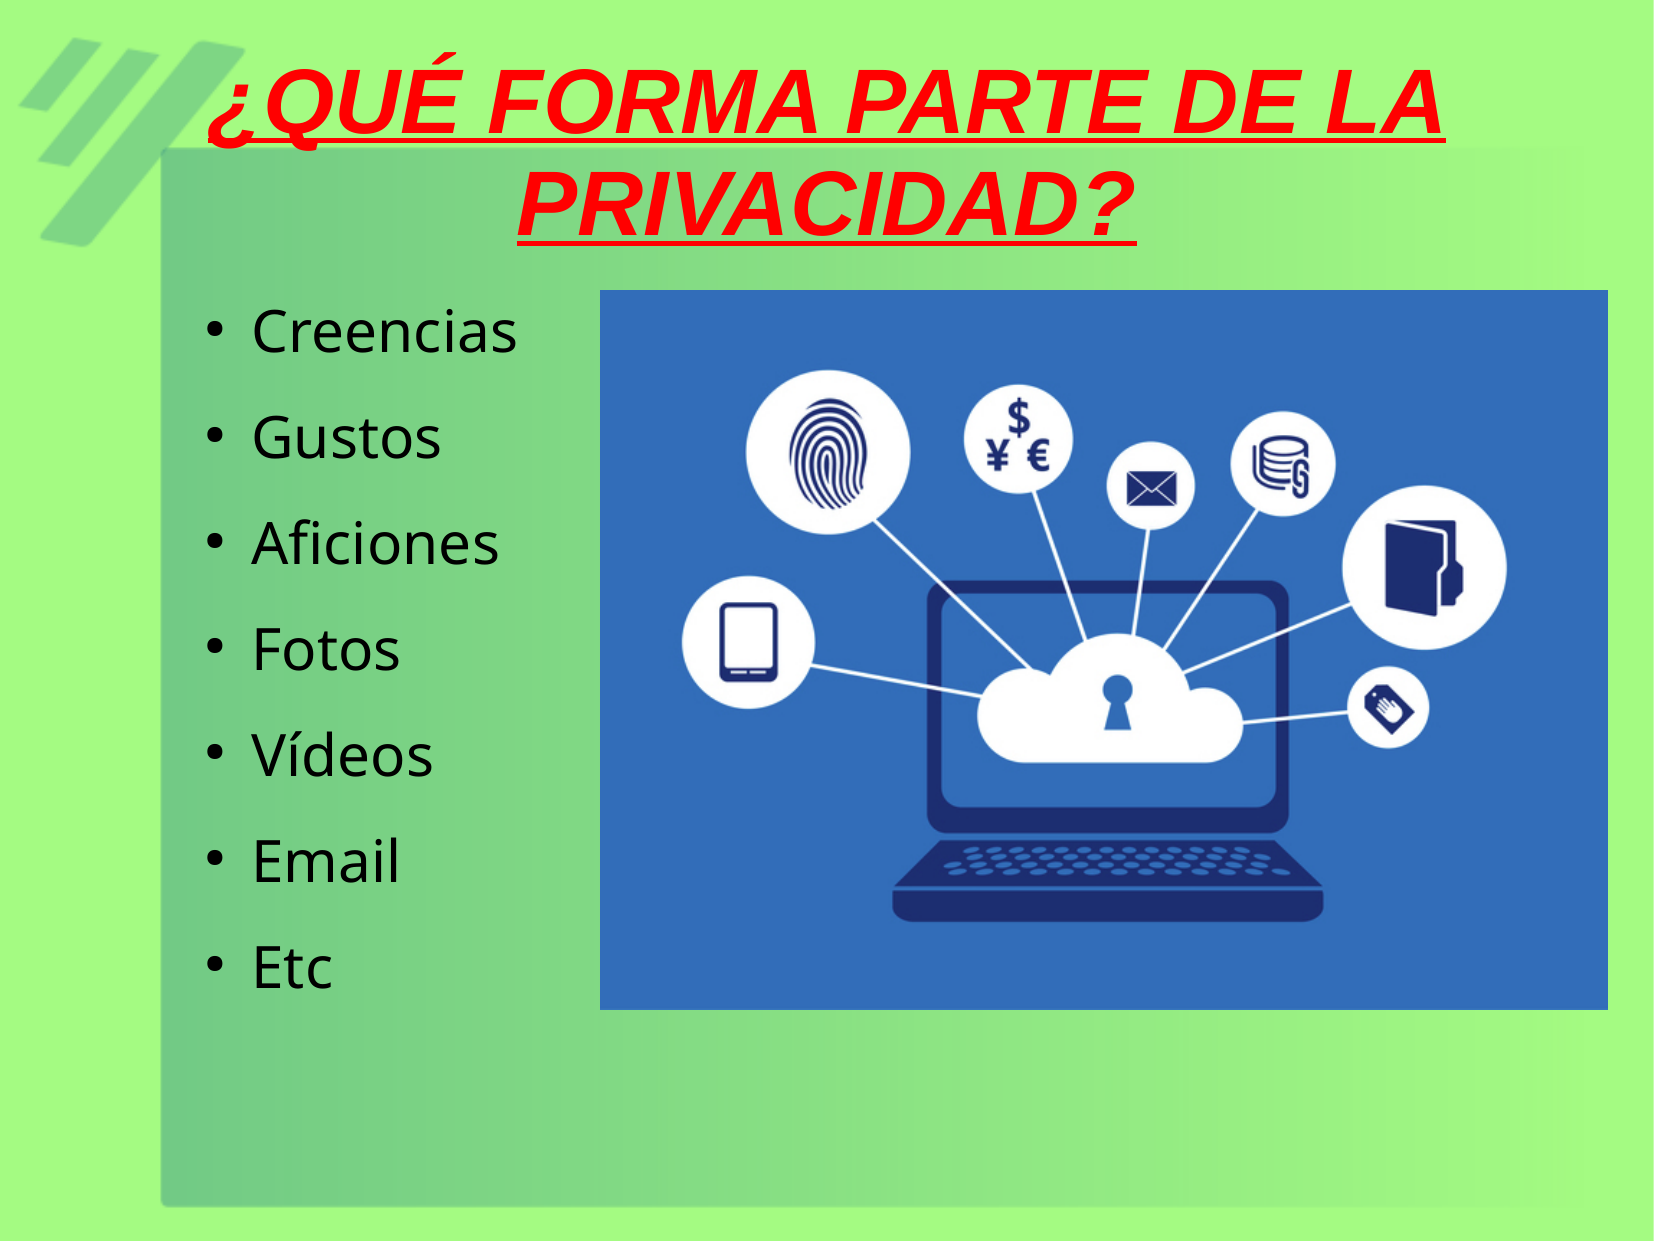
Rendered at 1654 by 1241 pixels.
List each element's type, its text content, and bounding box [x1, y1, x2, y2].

list Creencias Gustos Aficiones Fotos Vídeos Email Etc [188, 290, 600, 1010]
title ¿QUÉ FORMA PARTE DE LA PRIVACIDAD? [82, 49, 1571, 257]
picture [0, 0, 1654, 1241]
